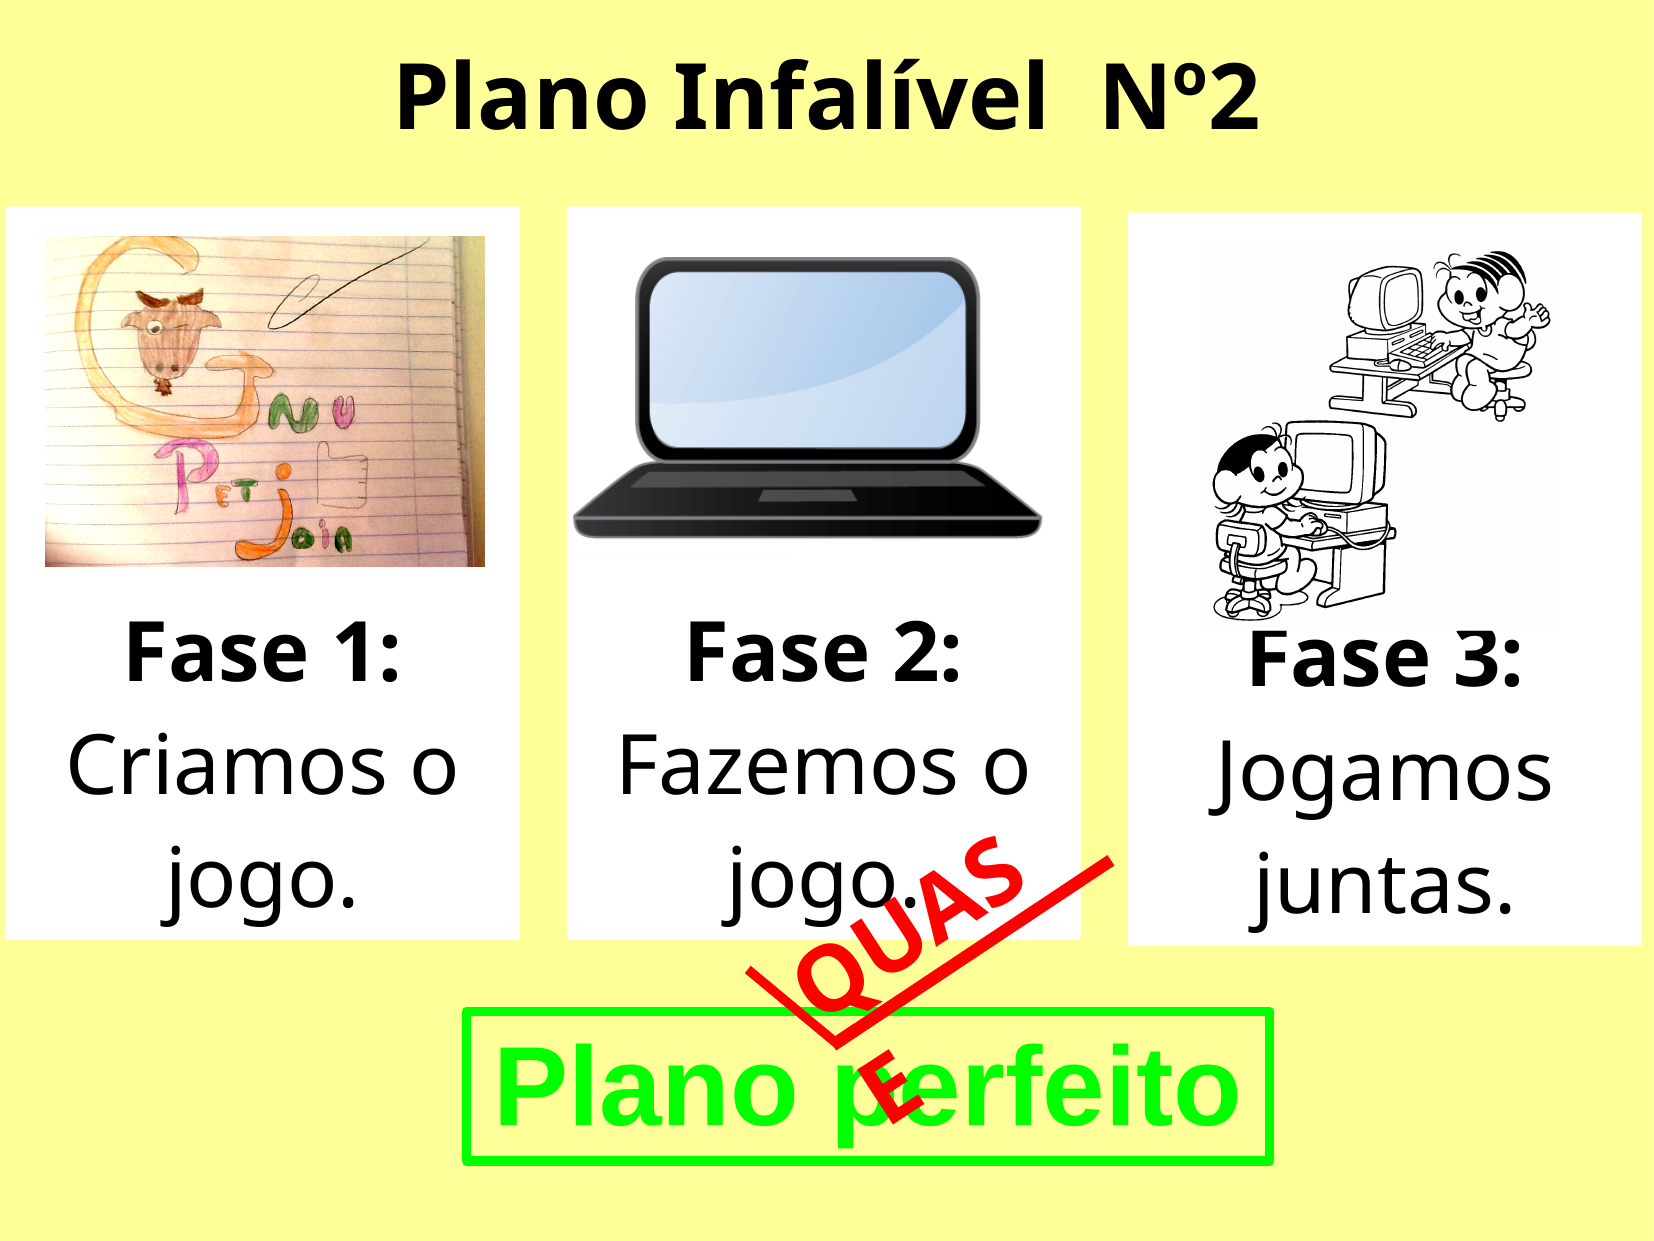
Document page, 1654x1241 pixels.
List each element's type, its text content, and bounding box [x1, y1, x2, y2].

text_box Plano perfeito [466, 1011, 1270, 1161]
picture [552, 237, 1063, 591]
text_box Fase 2: Fazemos o jogo. [566, 206, 1081, 814]
picture [1203, 239, 1560, 631]
text_box QUASE [748, 764, 1098, 1057]
text_box [0, 0, 1654, 1241]
text_box Fase 3: Jogamos juntas. [1127, 212, 1642, 827]
picture [45, 236, 485, 567]
title Plano Infalível Nº2 [82, 0, 1571, 198]
text_box Fase 1: Criamos o jogo. [5, 206, 520, 821]
